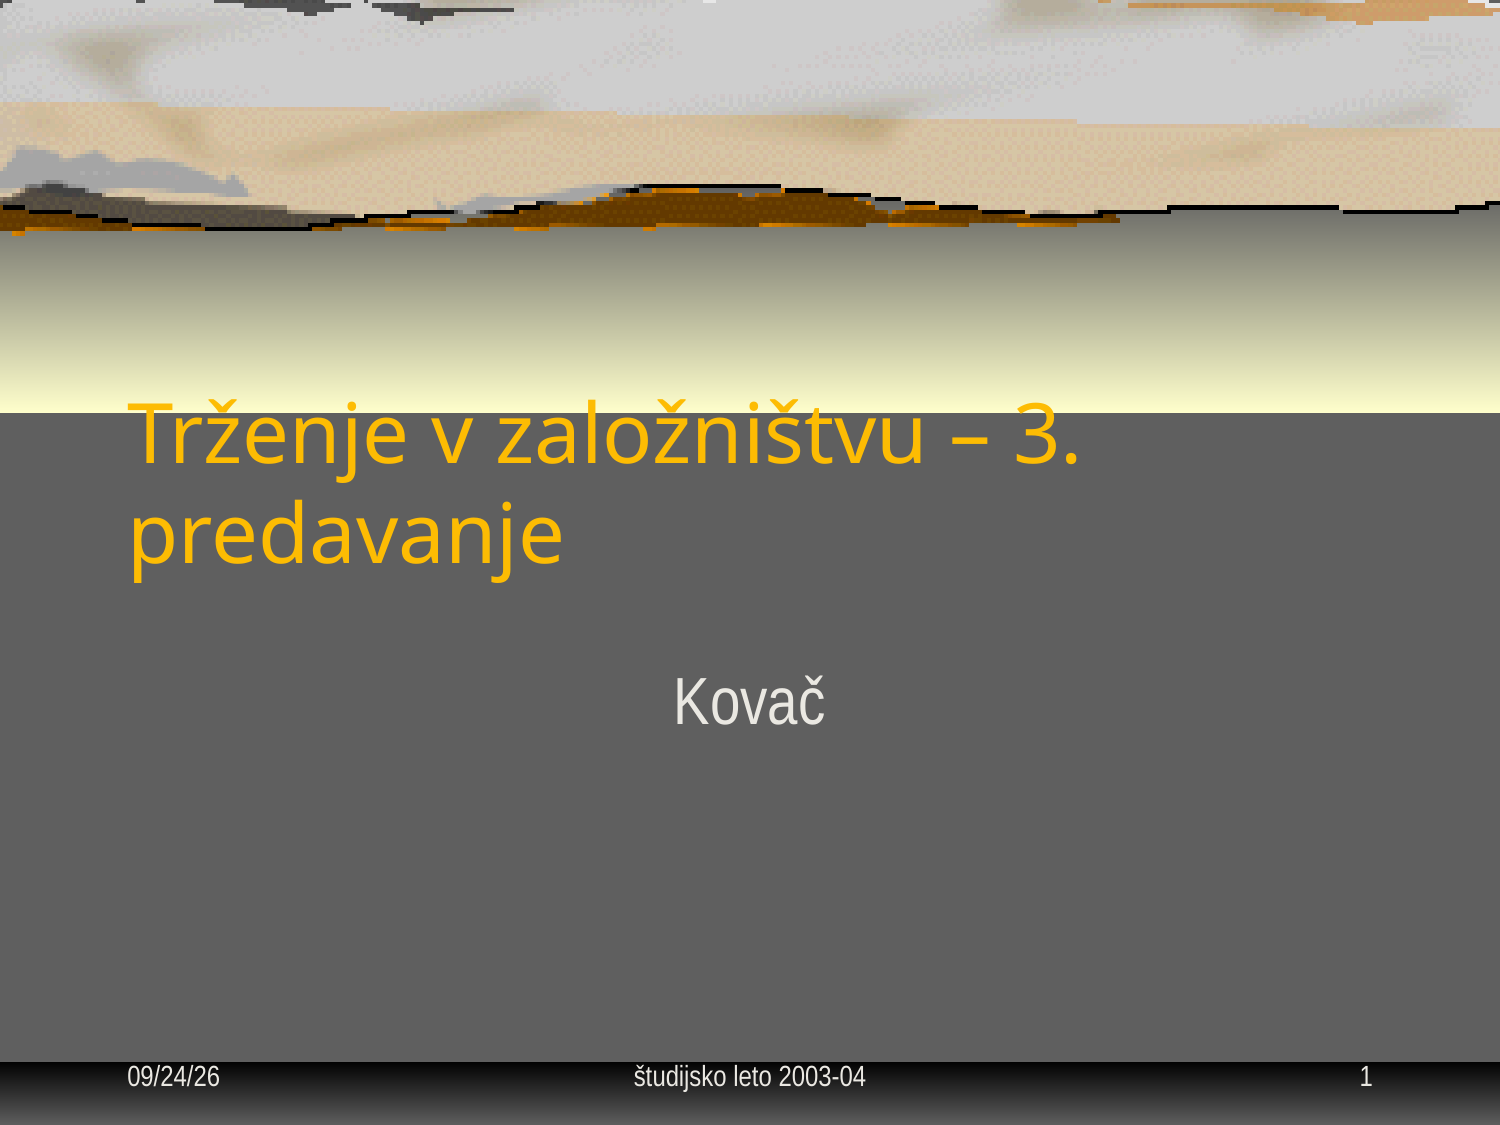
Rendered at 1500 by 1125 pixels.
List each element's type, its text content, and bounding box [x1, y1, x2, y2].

text_box <number> [1074, 1025, 1388, 1101]
text_box študijsko leto 2003-04 [512, 1025, 988, 1101]
picture [0, 0, 1500, 236]
text_box Kovač [225, 650, 1276, 938]
text_box 11/05/14 [112, 1025, 426, 1101]
title Trženje v založništvu – 3. predavanje [112, 372, 1388, 588]
